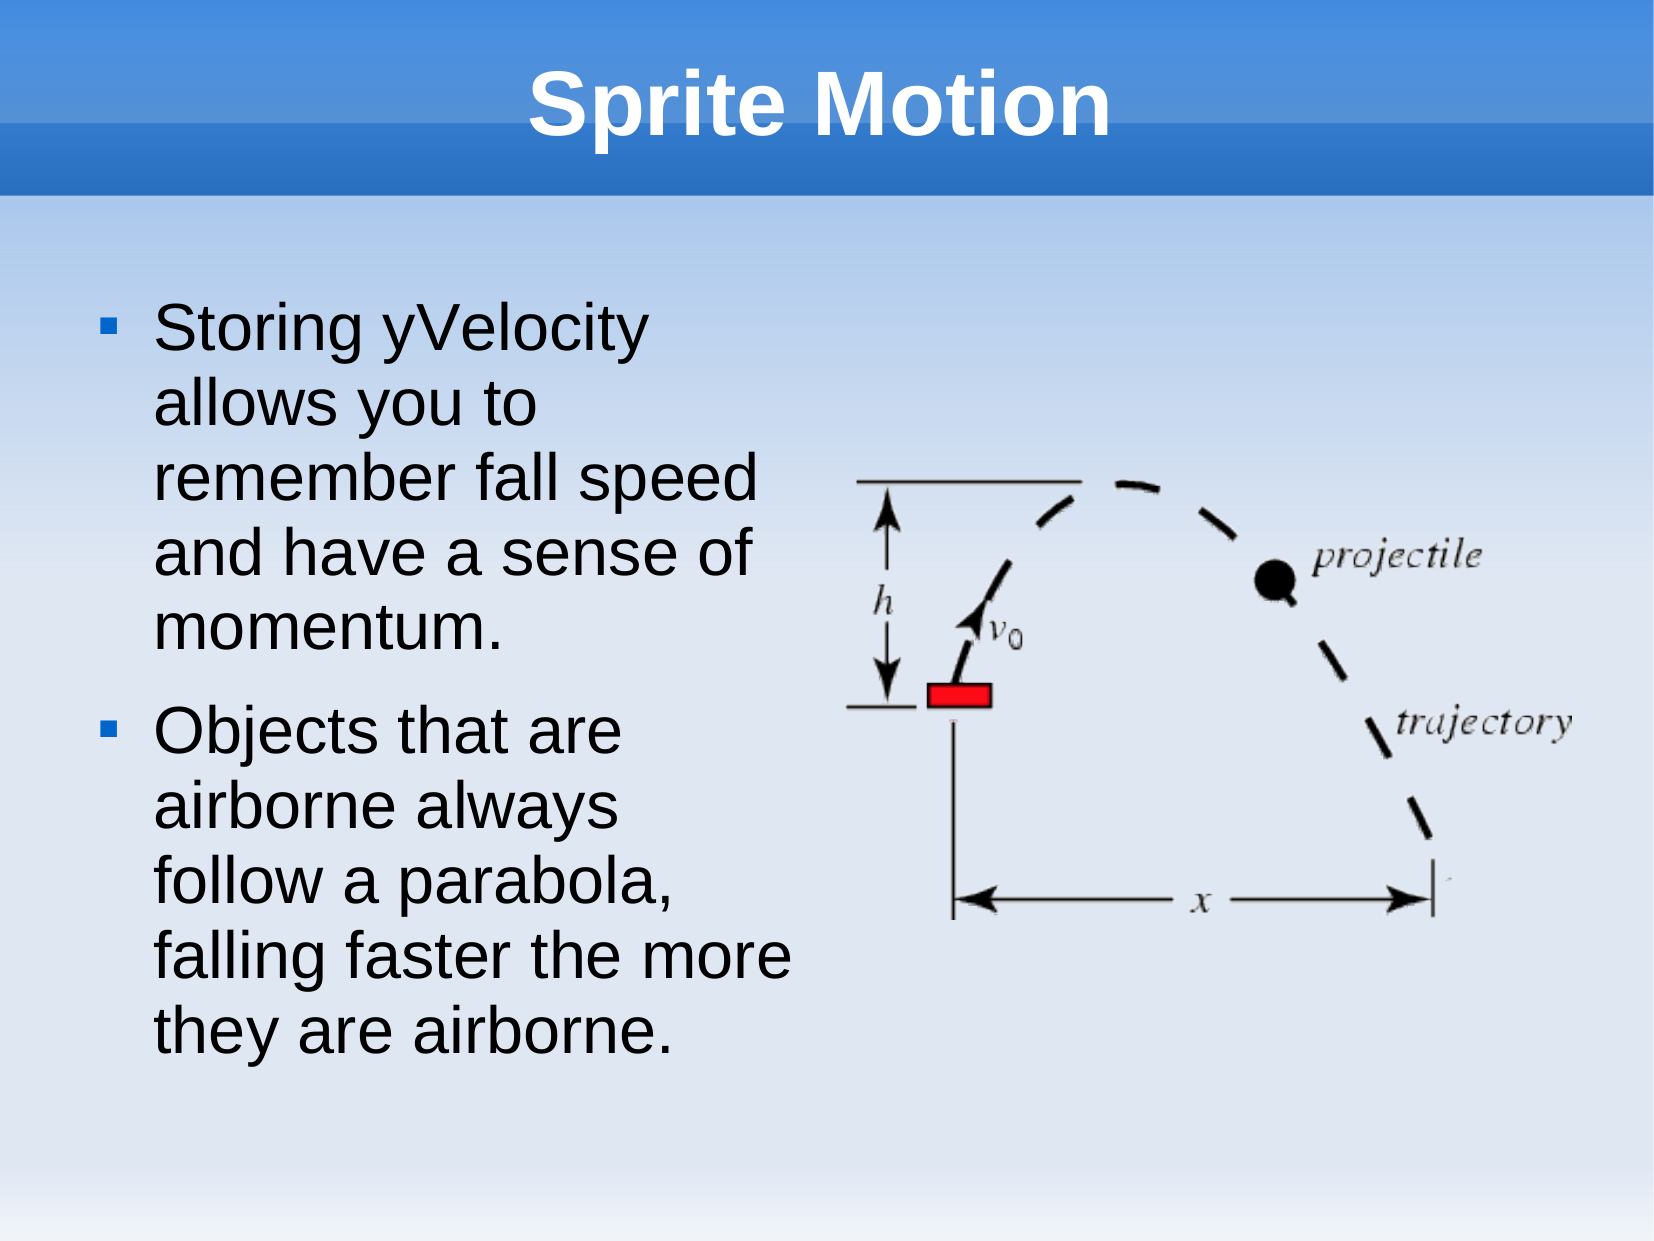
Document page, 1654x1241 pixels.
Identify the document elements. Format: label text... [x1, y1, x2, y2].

picture [0, 0, 1654, 1241]
title Sprite Motion [76, 0, 1565, 208]
list Storing yVelocity allows you to remember fall speed and have a sense of momentum. Objects that are airborne always follow a parabola, falling faster the more they are airborne. [82, 290, 809, 1109]
